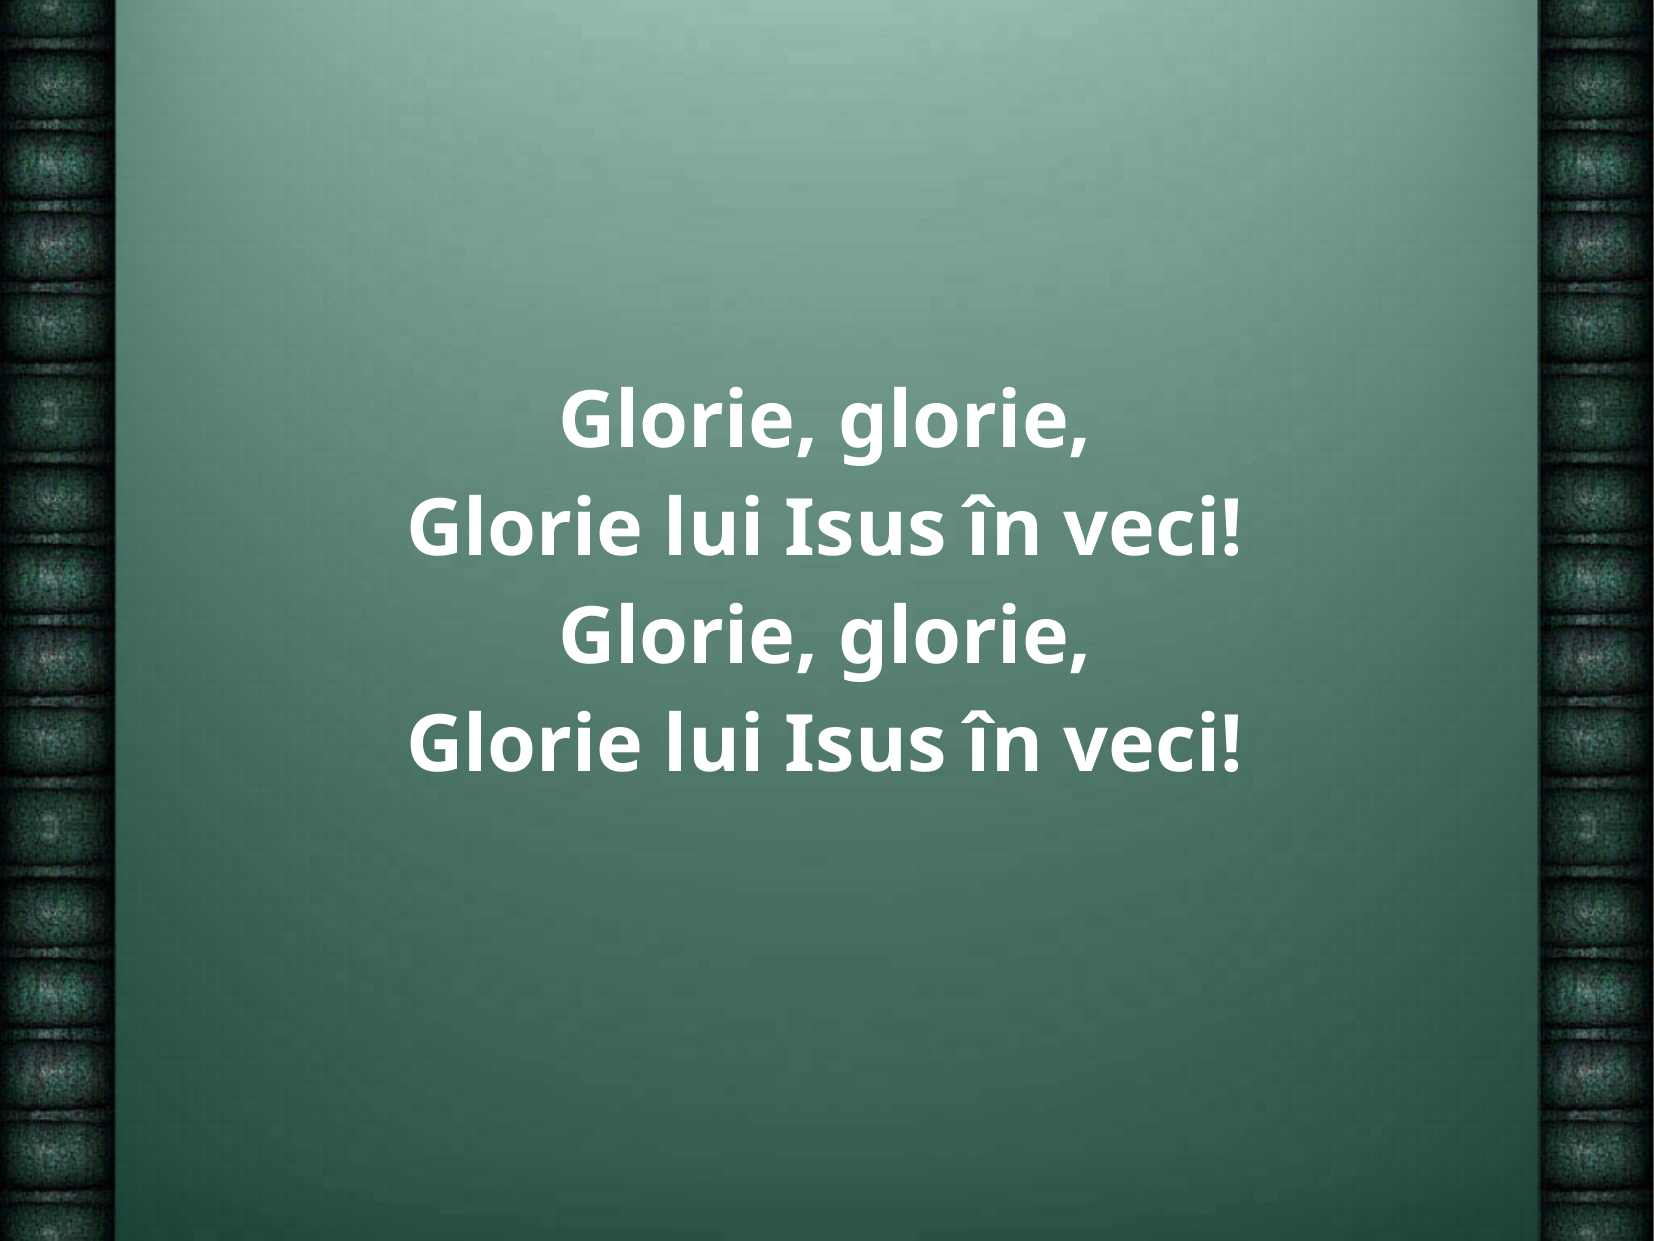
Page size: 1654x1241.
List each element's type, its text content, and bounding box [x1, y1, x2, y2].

text_box Glorie, glorie, Glorie lui Isus în veci! Glorie, glorie, Glorie lui Isus în veci! [300, 363, 1351, 751]
picture [0, 0, 1654, 1241]
